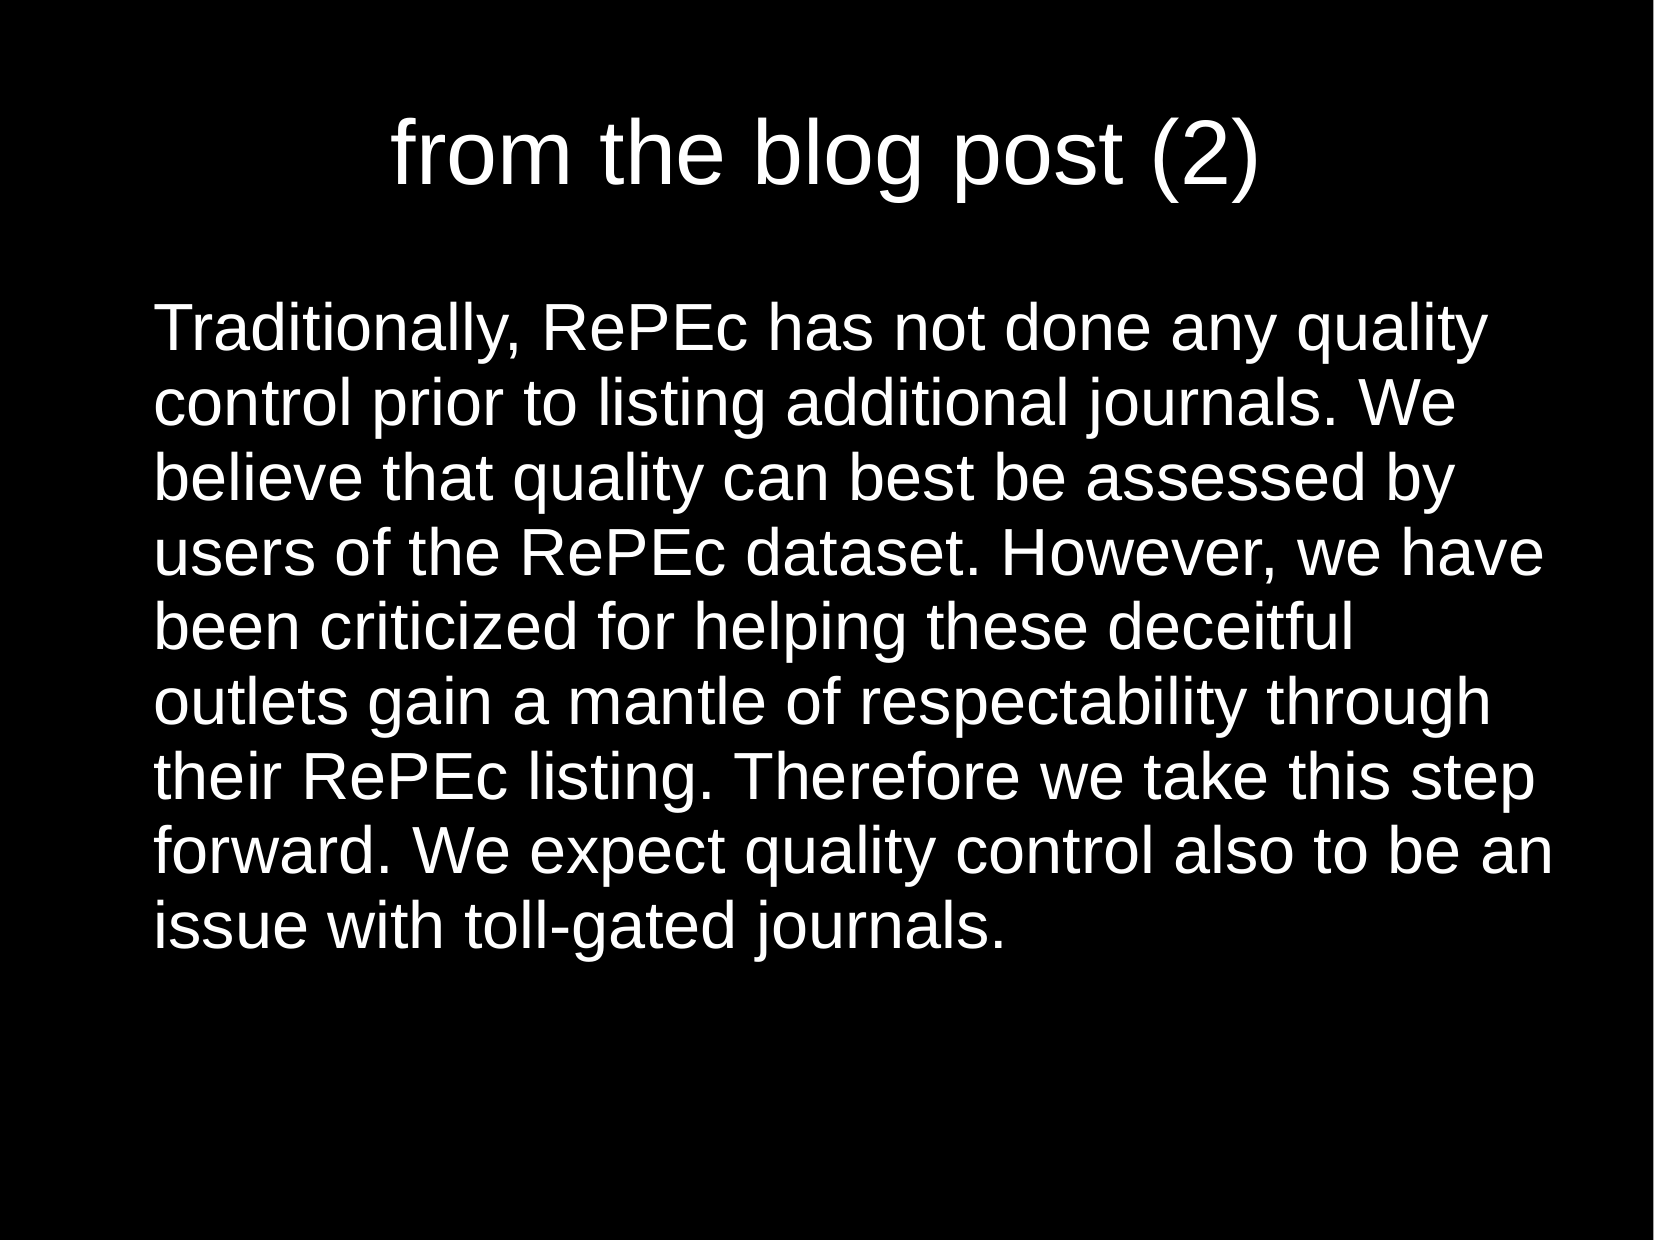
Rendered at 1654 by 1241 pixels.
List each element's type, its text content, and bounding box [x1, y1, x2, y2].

text_box [82, 290, 1571, 1010]
title from the blog post (2) [82, 49, 1571, 257]
